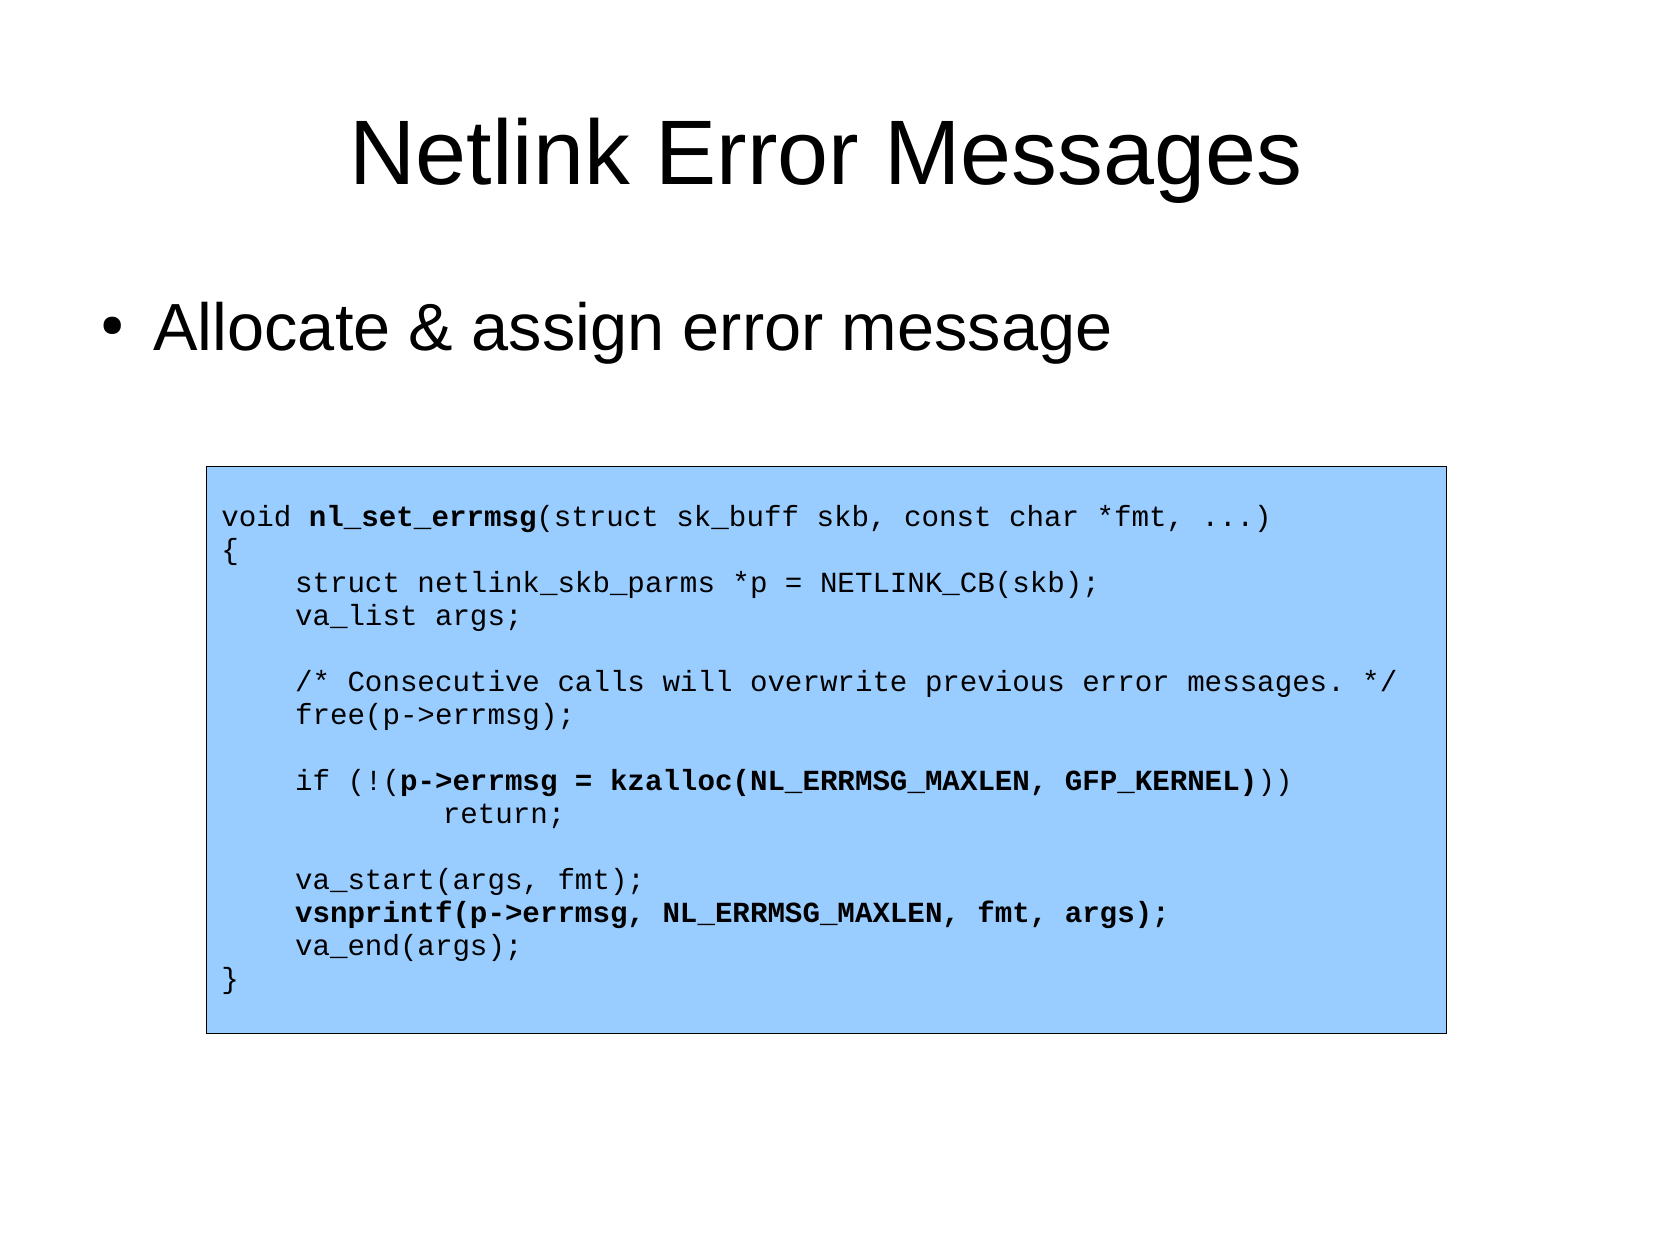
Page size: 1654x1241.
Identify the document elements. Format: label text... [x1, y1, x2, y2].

list Allocate & assign error message [82, 290, 1571, 1094]
title Netlink Error Messages [82, 56, 1571, 250]
text_box void nl_set_errmsg(struct sk_buff skb, const char *fmt, ...) { struct netlink_skb_parms *p = NETLINK_CB(skb); va_list args; /* Consecutive calls will overwrite previous error messages. */ free(p->errmsg); if (!(p->errmsg = kzalloc(NL_ERRMSG_MAXLEN, GFP_KERNEL))) return; va_start(args, fmt); vsnprintf(p->errmsg, NL_ERRMSG_MAXLEN, fmt, args); va_end(args); } [206, 466, 1447, 1034]
